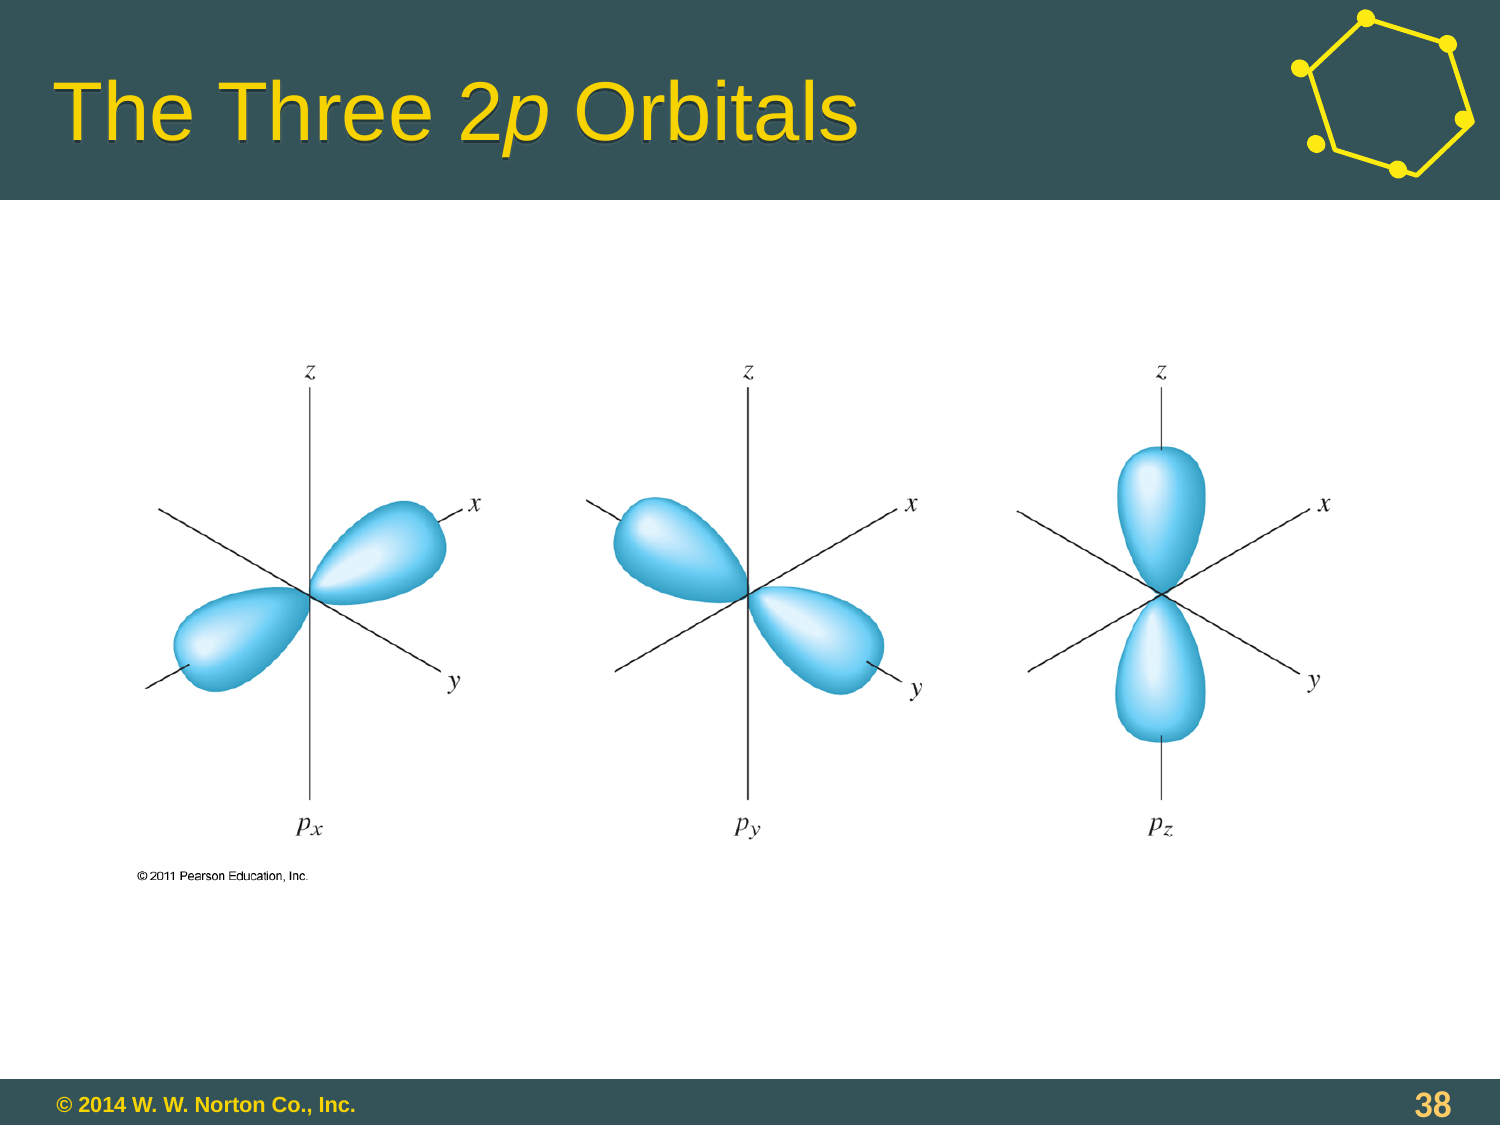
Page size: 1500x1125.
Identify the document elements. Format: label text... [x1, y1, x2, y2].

title The Three 2p Orbitals [37, 19, 1118, 195]
slide_number <number> [1390, 1076, 1468, 1125]
picture [120, 344, 1351, 910]
